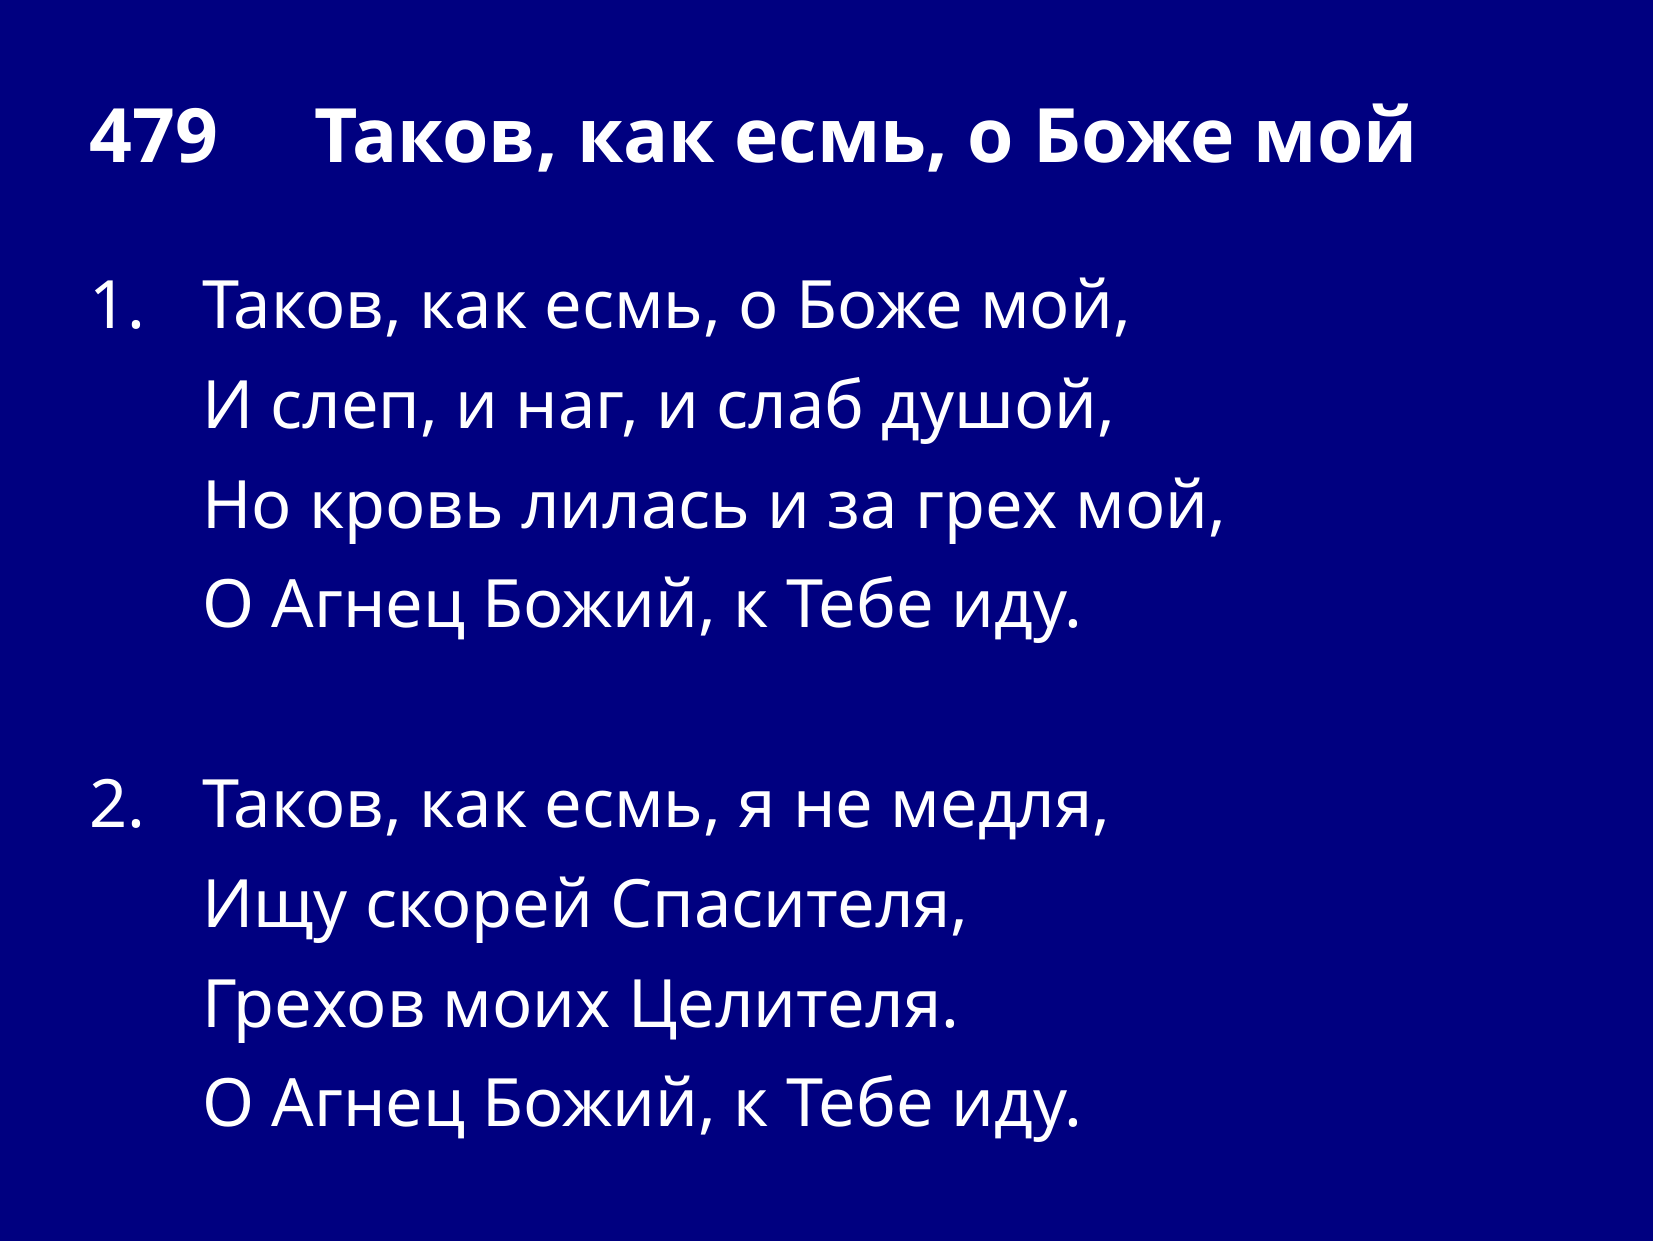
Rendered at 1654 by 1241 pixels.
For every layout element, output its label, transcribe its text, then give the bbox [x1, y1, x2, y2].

text_box 1. Таков, как есмь, о Боже мой, И слеп, и наг, и слаб душой, Но кровь лилась и за грех мой, О Агнец Божий, к Тебе иду. 2. Таков, как есмь, я не медля, Ищу скорей Спасителя, Грехов моих Целителя. О Агнец Божий, к Тебе иду. [75, 188, 1576, 1163]
text_box 479 Таков, как есмь, о Боже мой [75, 75, 1653, 188]
